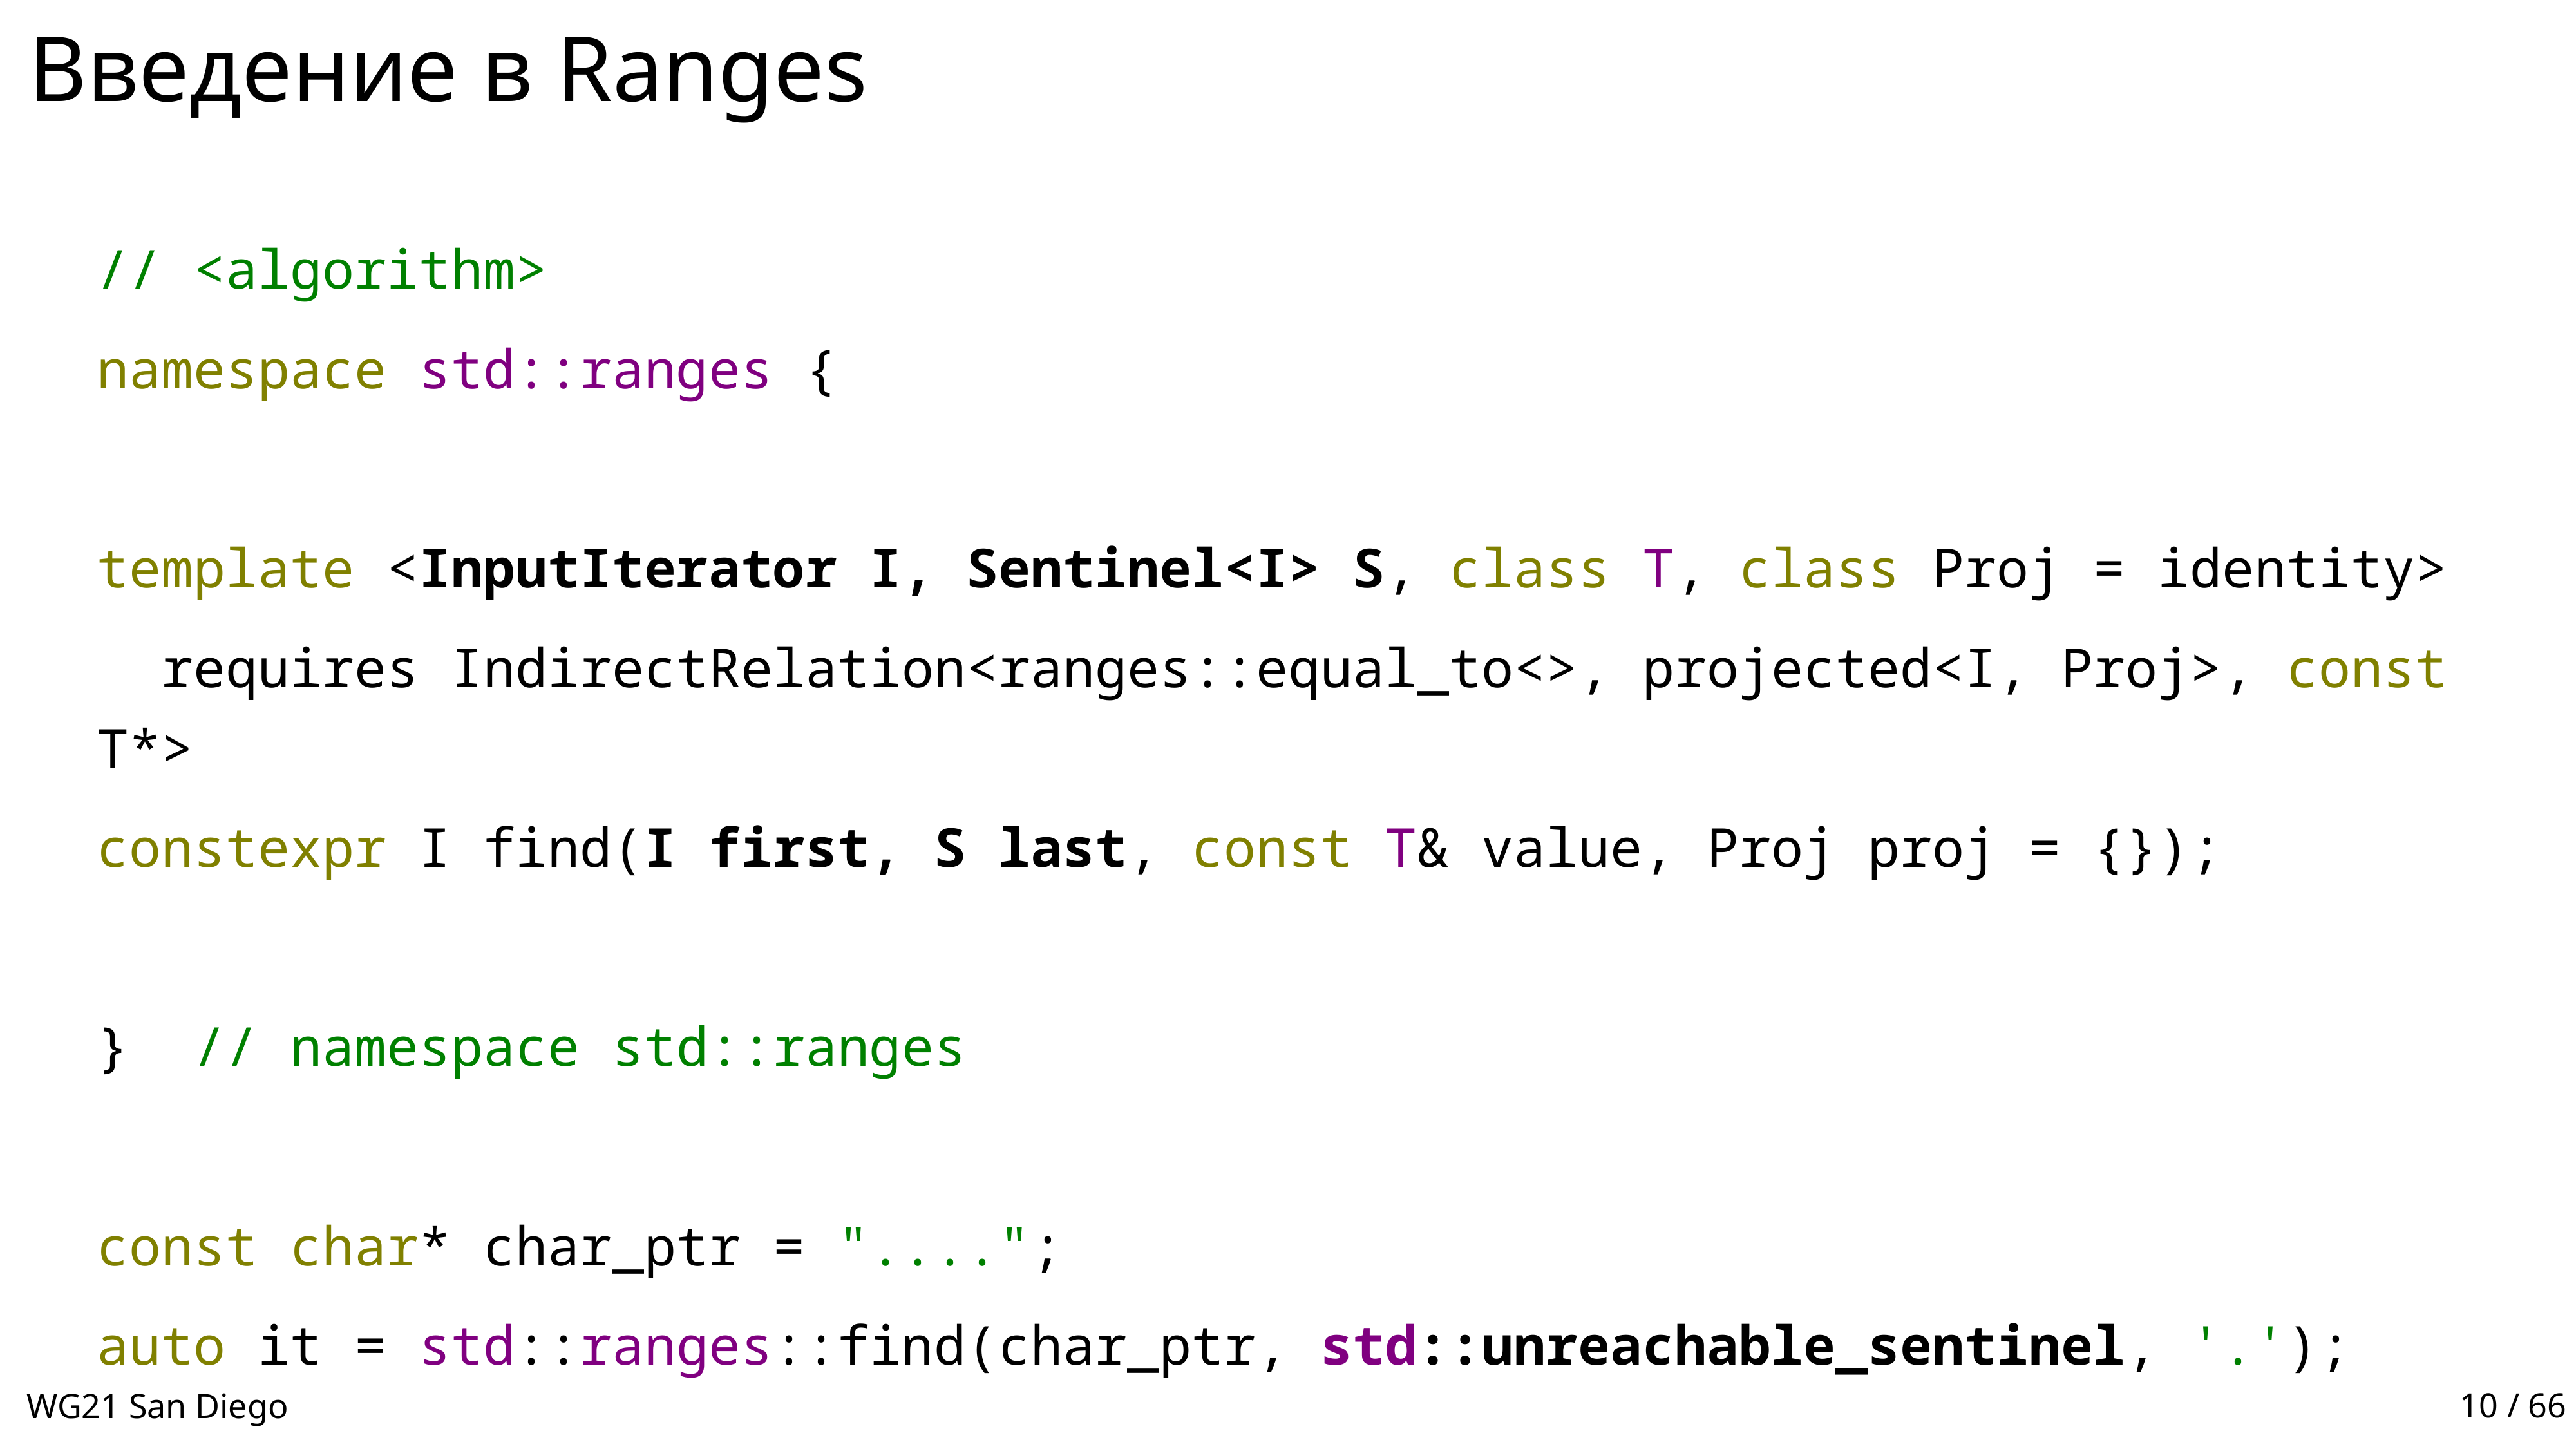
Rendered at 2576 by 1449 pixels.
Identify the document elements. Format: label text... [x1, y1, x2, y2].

list <number> / 66 [1479, 1376, 2576, 1431]
title Введение в Ranges [19, 19, 2551, 155]
list WG21 San Diego [17, 1376, 1114, 1431]
list // <algorithm> namespace std::ranges { template <InputIterator I, Sentinel<I> S, class T, class Proj = identity> requires IndirectRelation<ranges::equal_to<>, projected<I, Proj>, const T*> constexpr I find(I first, S last, const T& value, Proj proj = {}); } // namespace std::ranges const char* char_ptr = "...."; auto it = std::ranges::find(char_ptr, std::unreachable_sentinel, '.'); [87, 214, 2551, 1382]
